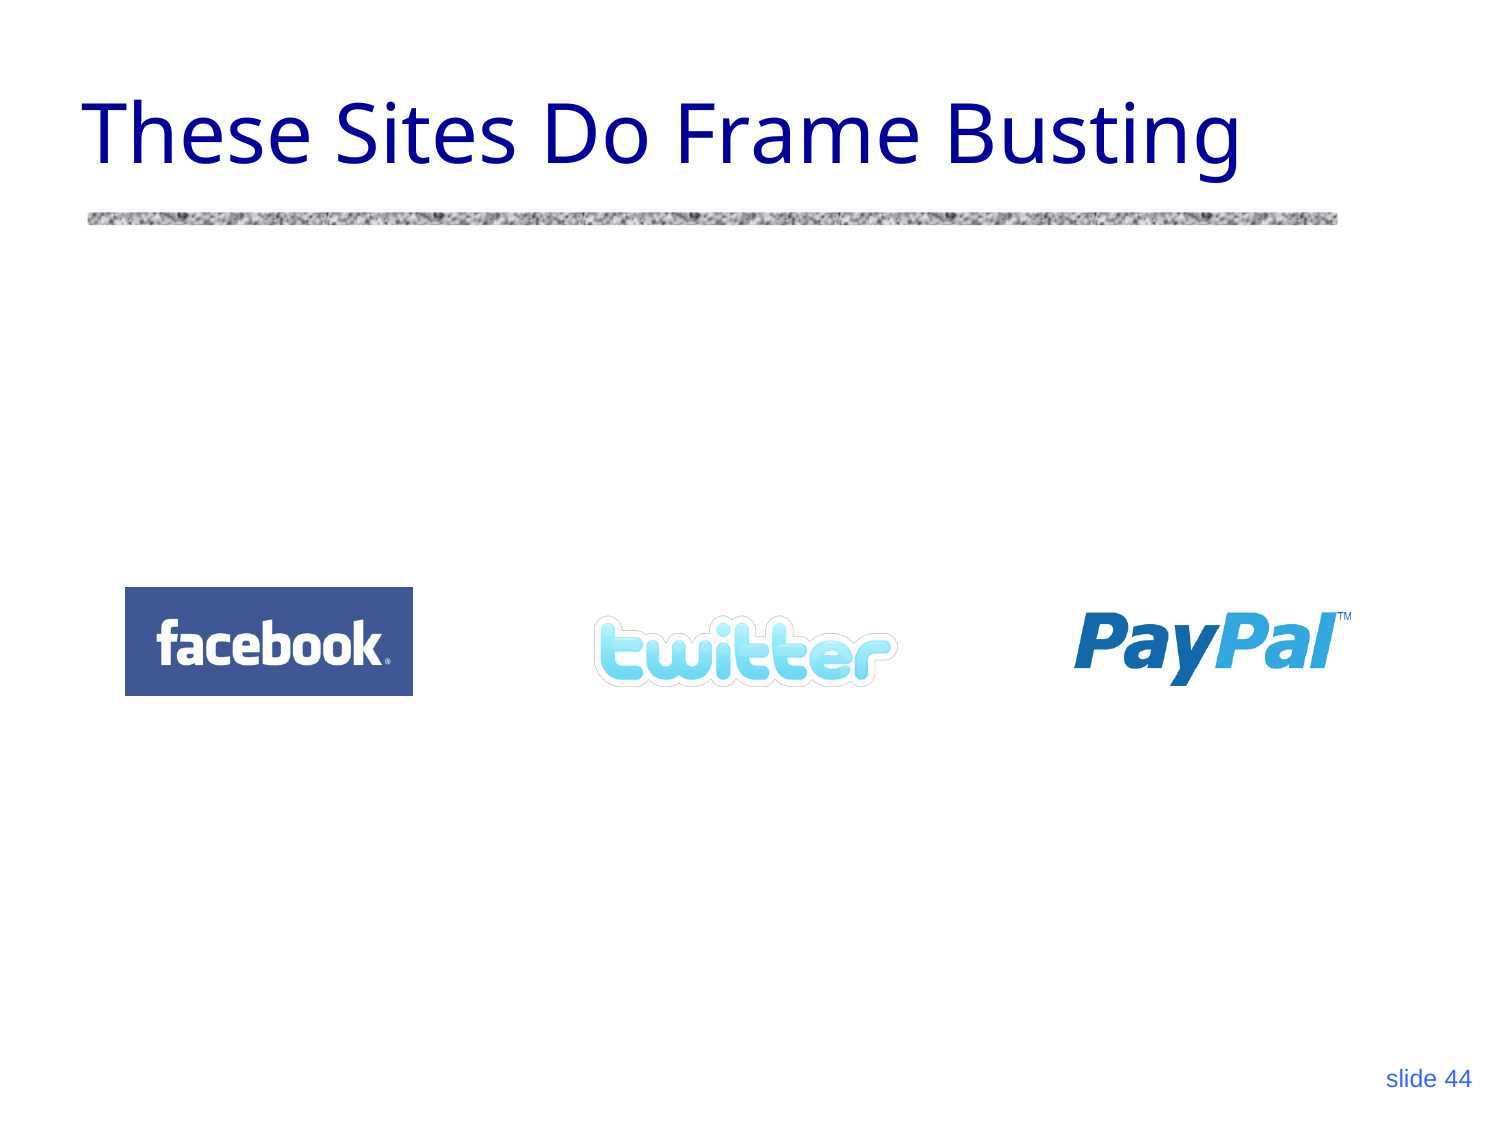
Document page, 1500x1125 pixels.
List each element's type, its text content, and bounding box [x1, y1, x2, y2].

text_box These Sites Do Frame Busting [66, 37, 1342, 188]
text_box slide <number> [1174, 1025, 1488, 1101]
picture [125, 587, 413, 696]
picture [87, 212, 1338, 226]
picture [575, 587, 913, 713]
picture [1074, 612, 1351, 686]
